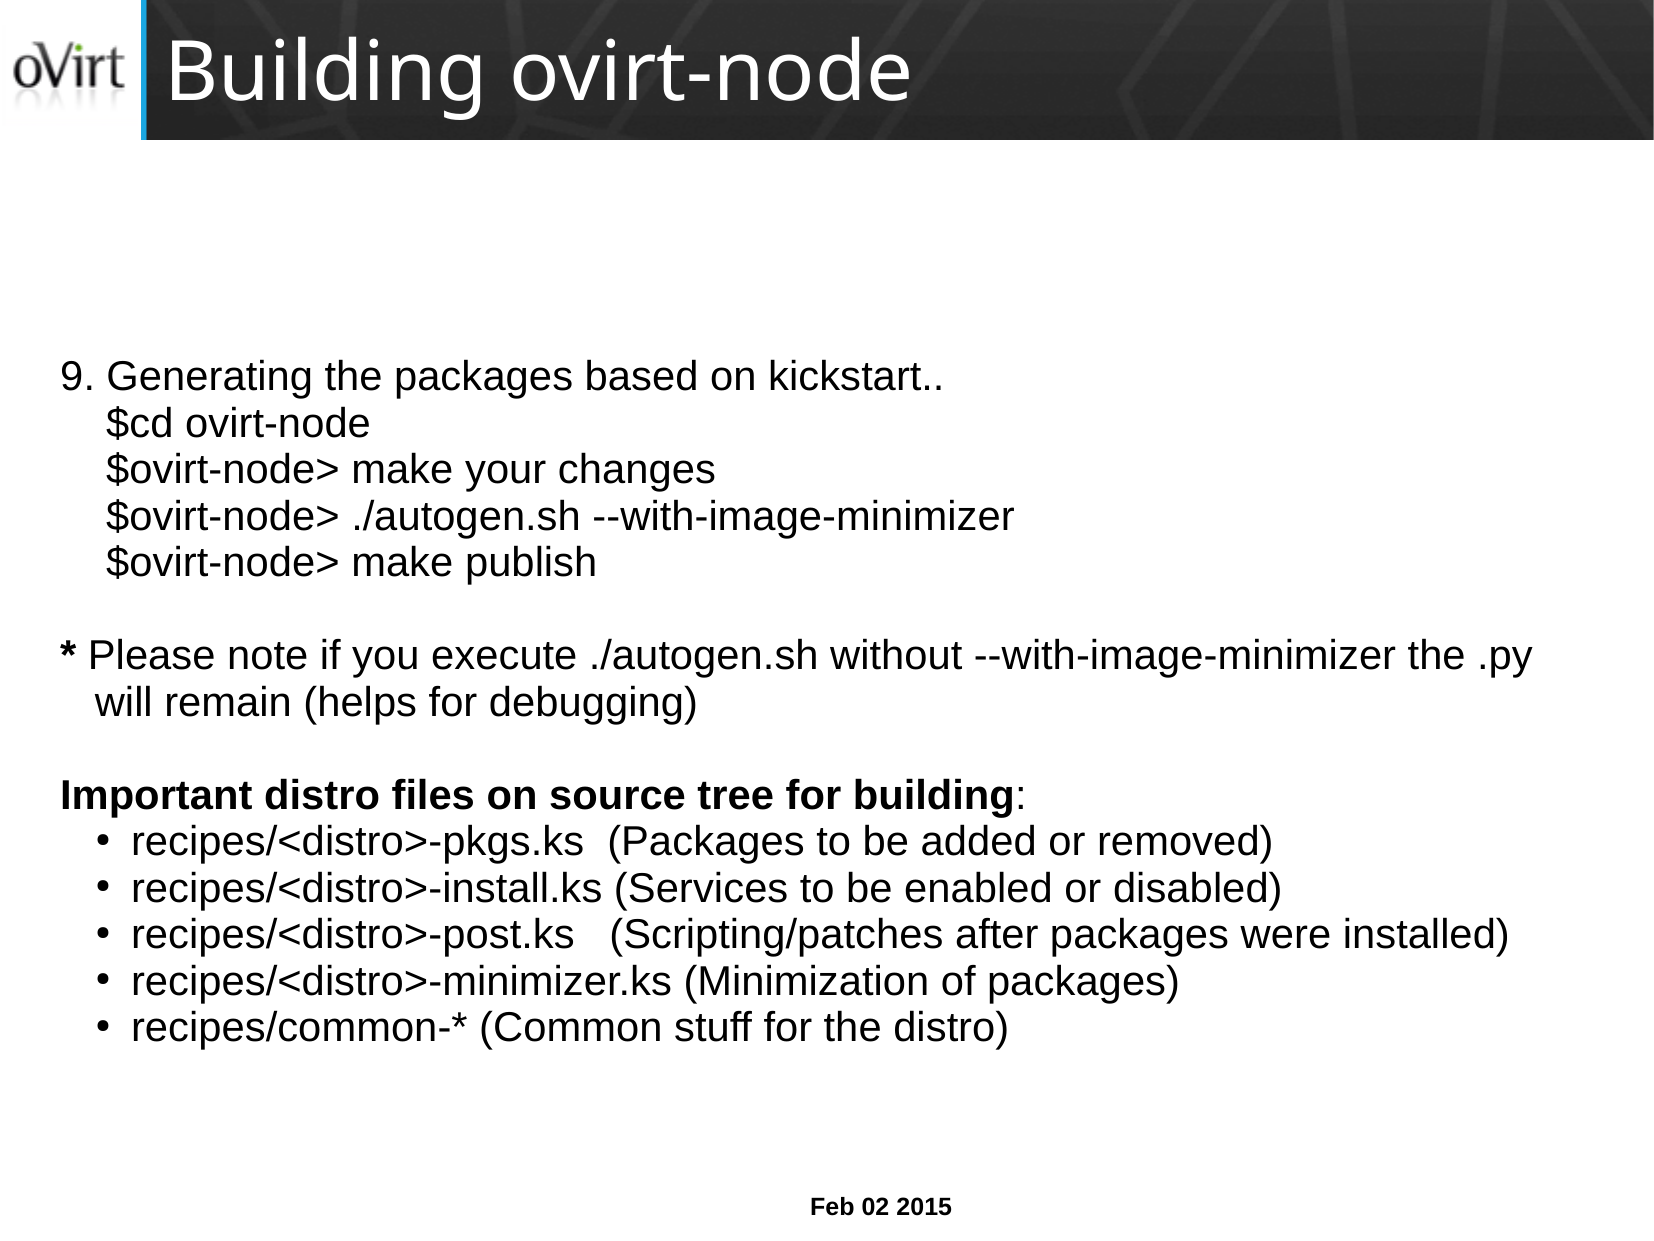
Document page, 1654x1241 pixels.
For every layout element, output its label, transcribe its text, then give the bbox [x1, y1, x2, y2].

picture [0, 0, 1654, 140]
title Building ovirt-node [164, 18, 1653, 119]
text_box 9. Generating the packages based on kickstart.. $cd ovirt-node $ovirt-node> make your changes $ovirt-node> ./autogen.sh --with-image-minimizer $ovirt-node> make publish * Please note if you execute ./autogen.sh without --with-image-minimizer the .py will remain (helps for debugging) Important distro files on source tree for building: recipes/<distro>-pkgs.ks (Packages to be added or removed) recipes/<distro>-install.ks (Services to be enabled or disabled) recipes/<distro>-post.ks (Scripting/patches after packages were installed) recipes/<distro>-minimizer.ks (Minimization of packages) recipes/common-* (Common stuff for the distro) [10, 345, 1549, 1151]
